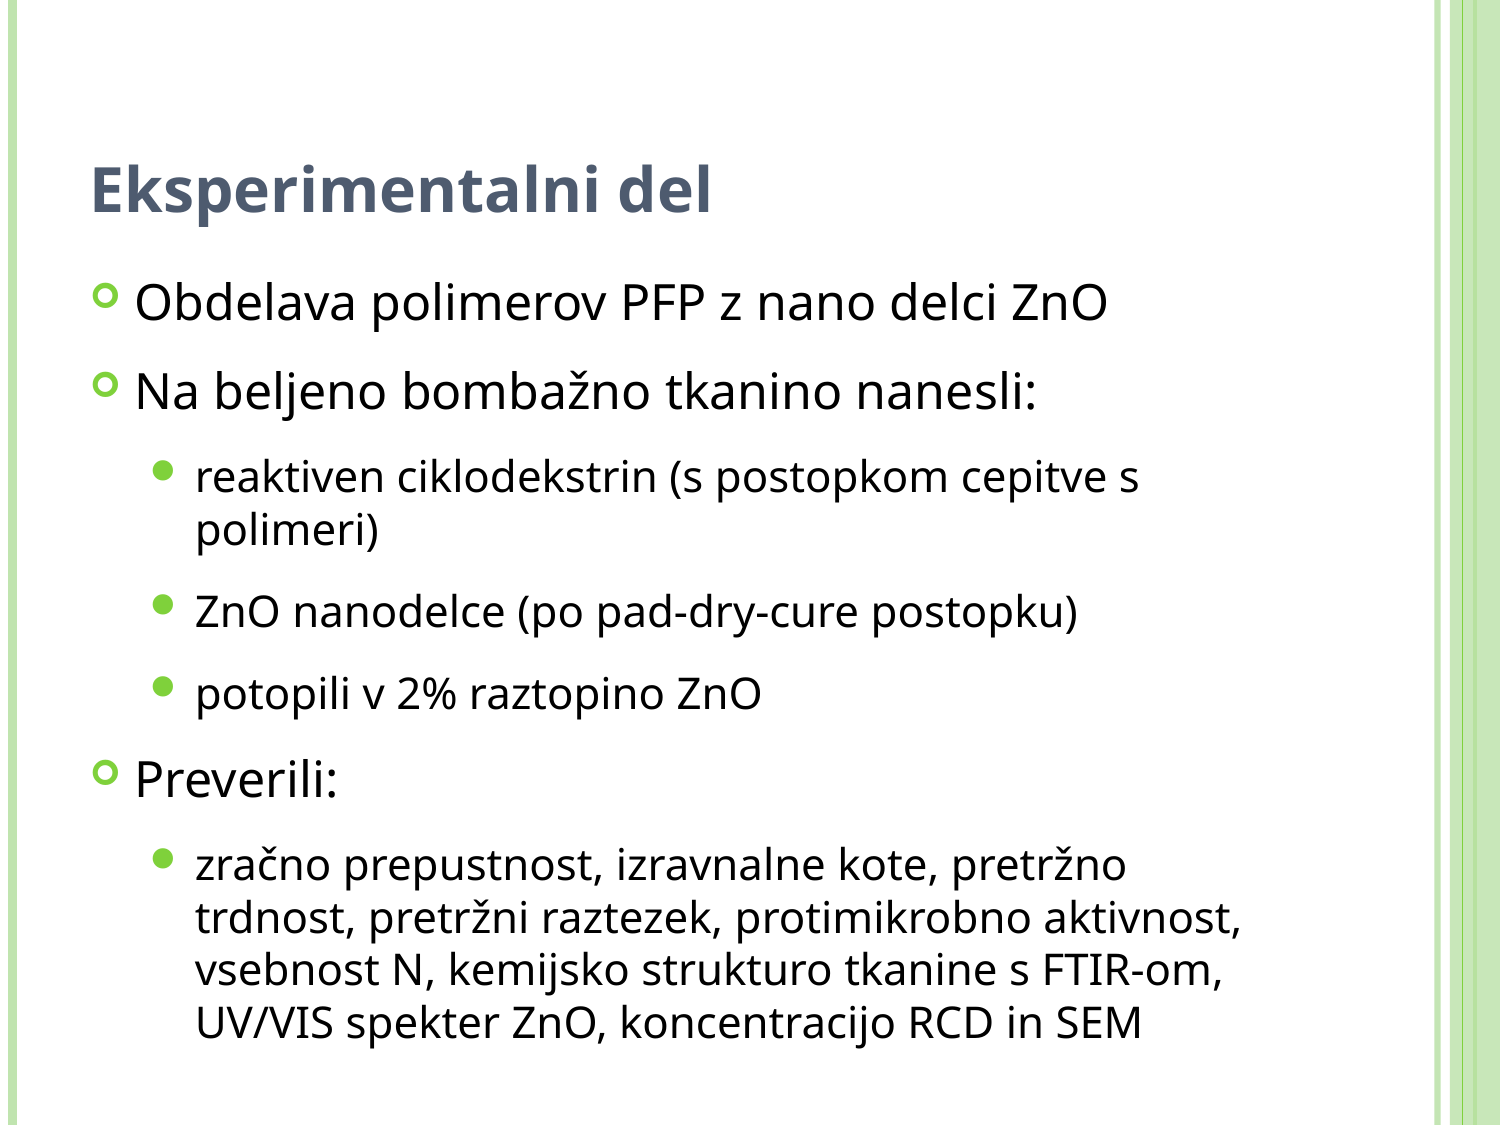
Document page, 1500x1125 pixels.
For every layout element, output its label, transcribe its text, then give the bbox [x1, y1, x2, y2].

list Obdelava polimerov PFP z nano delci ZnO Na beljeno bombažno tkanino nanesli: reaktiven ciklodekstrin (s postopkom cepitve s polimeri) ZnO nanodelce (po pad-dry-cure postopku) potopili v 2% raztopino ZnO Preverili: zračno prepustnost, izravnalne kote, pretržno trdnost, pretržni raztezek, protimikrobno aktivnost, vsebnost N, kemijsko strukturo tkanine s FTIR-om, UV/VIS spekter ZnO, koncentracijo RCD in SEM [75, 262, 1300, 1062]
title Eksperimentalni del [75, 45, 1300, 233]
